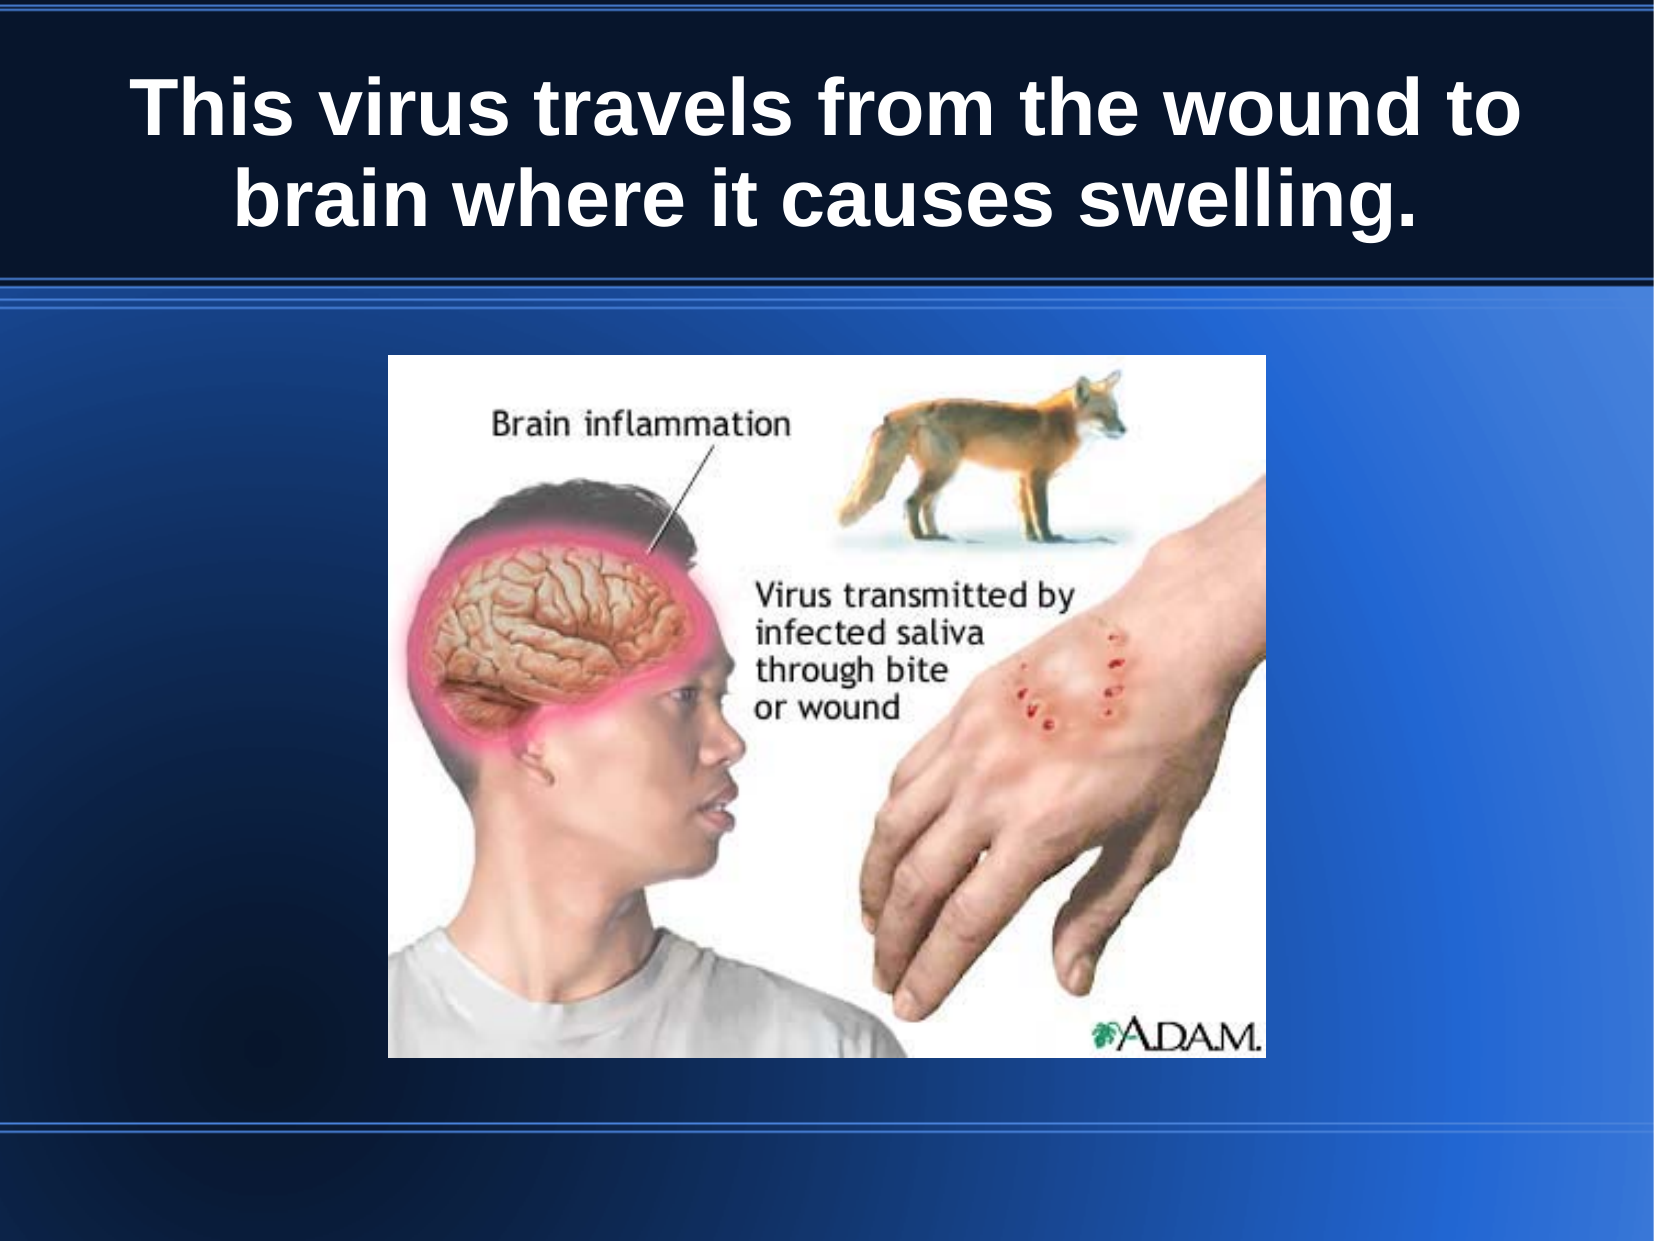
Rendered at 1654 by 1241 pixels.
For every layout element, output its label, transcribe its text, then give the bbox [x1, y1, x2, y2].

title This virus travels from the wound to brain where it causes swelling. [82, 49, 1571, 257]
picture [0, 0, 1654, 1241]
